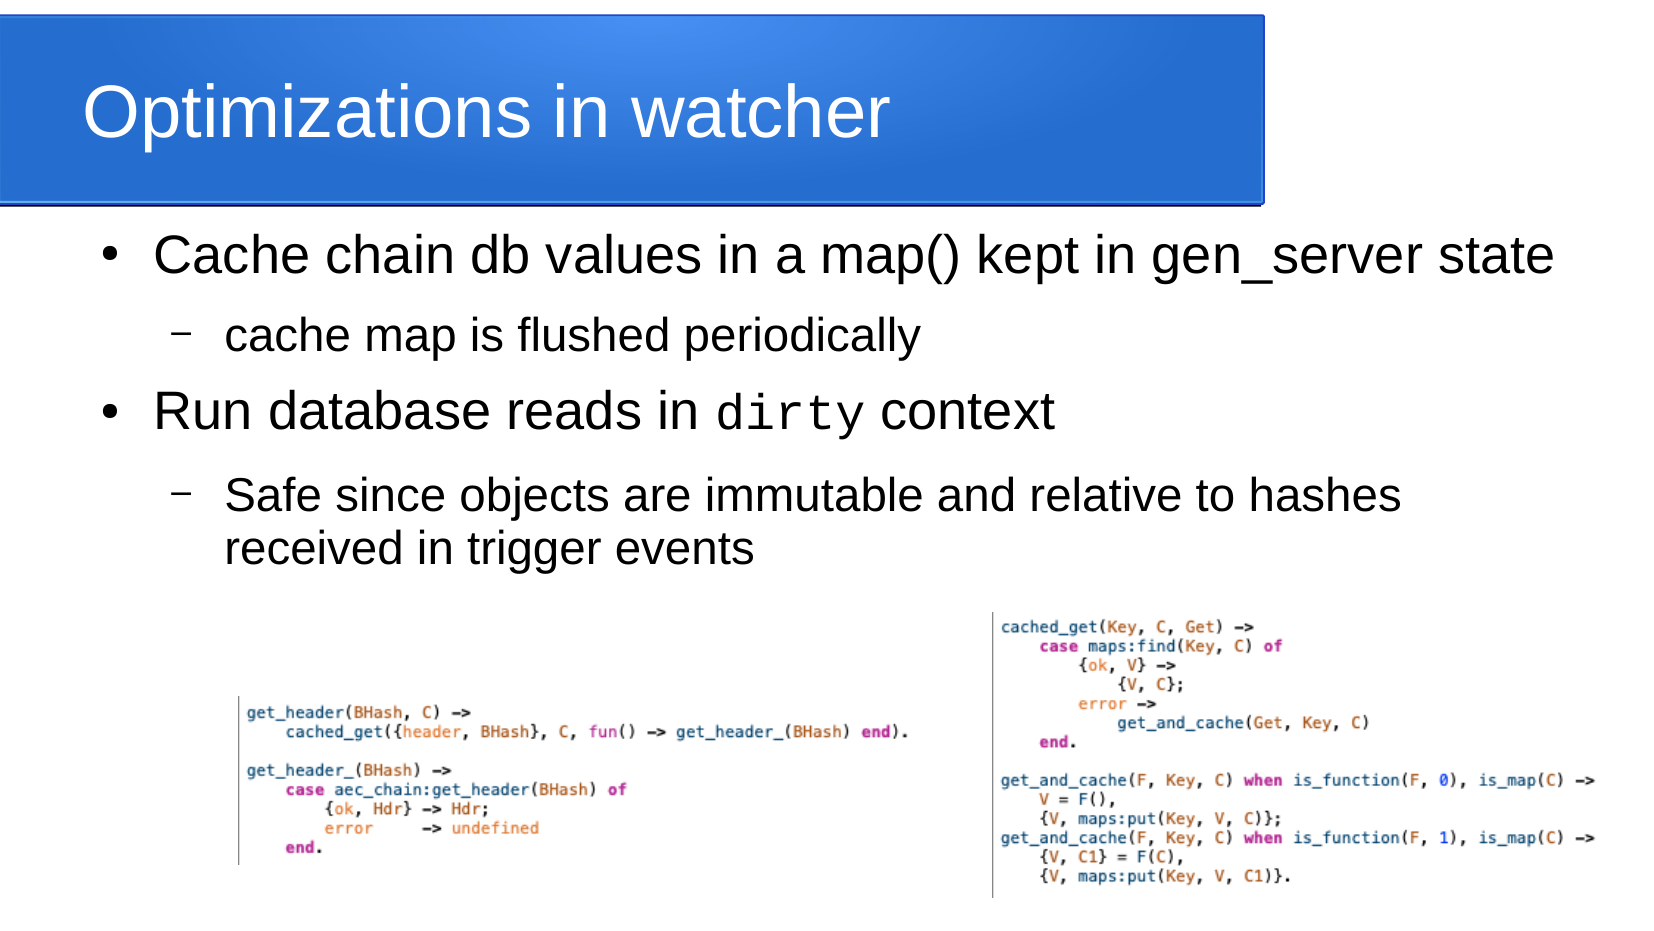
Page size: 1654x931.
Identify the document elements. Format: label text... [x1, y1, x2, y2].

list Cache chain db values in a map() kept in gen_server state cache map is flushed periodically Run database reads in dirty context Safe since objects are immutable and relative to hashes received in trigger events [82, 224, 1571, 764]
picture [238, 696, 922, 865]
title Optimizations in watcher [82, 35, 1235, 189]
picture [992, 612, 1632, 898]
